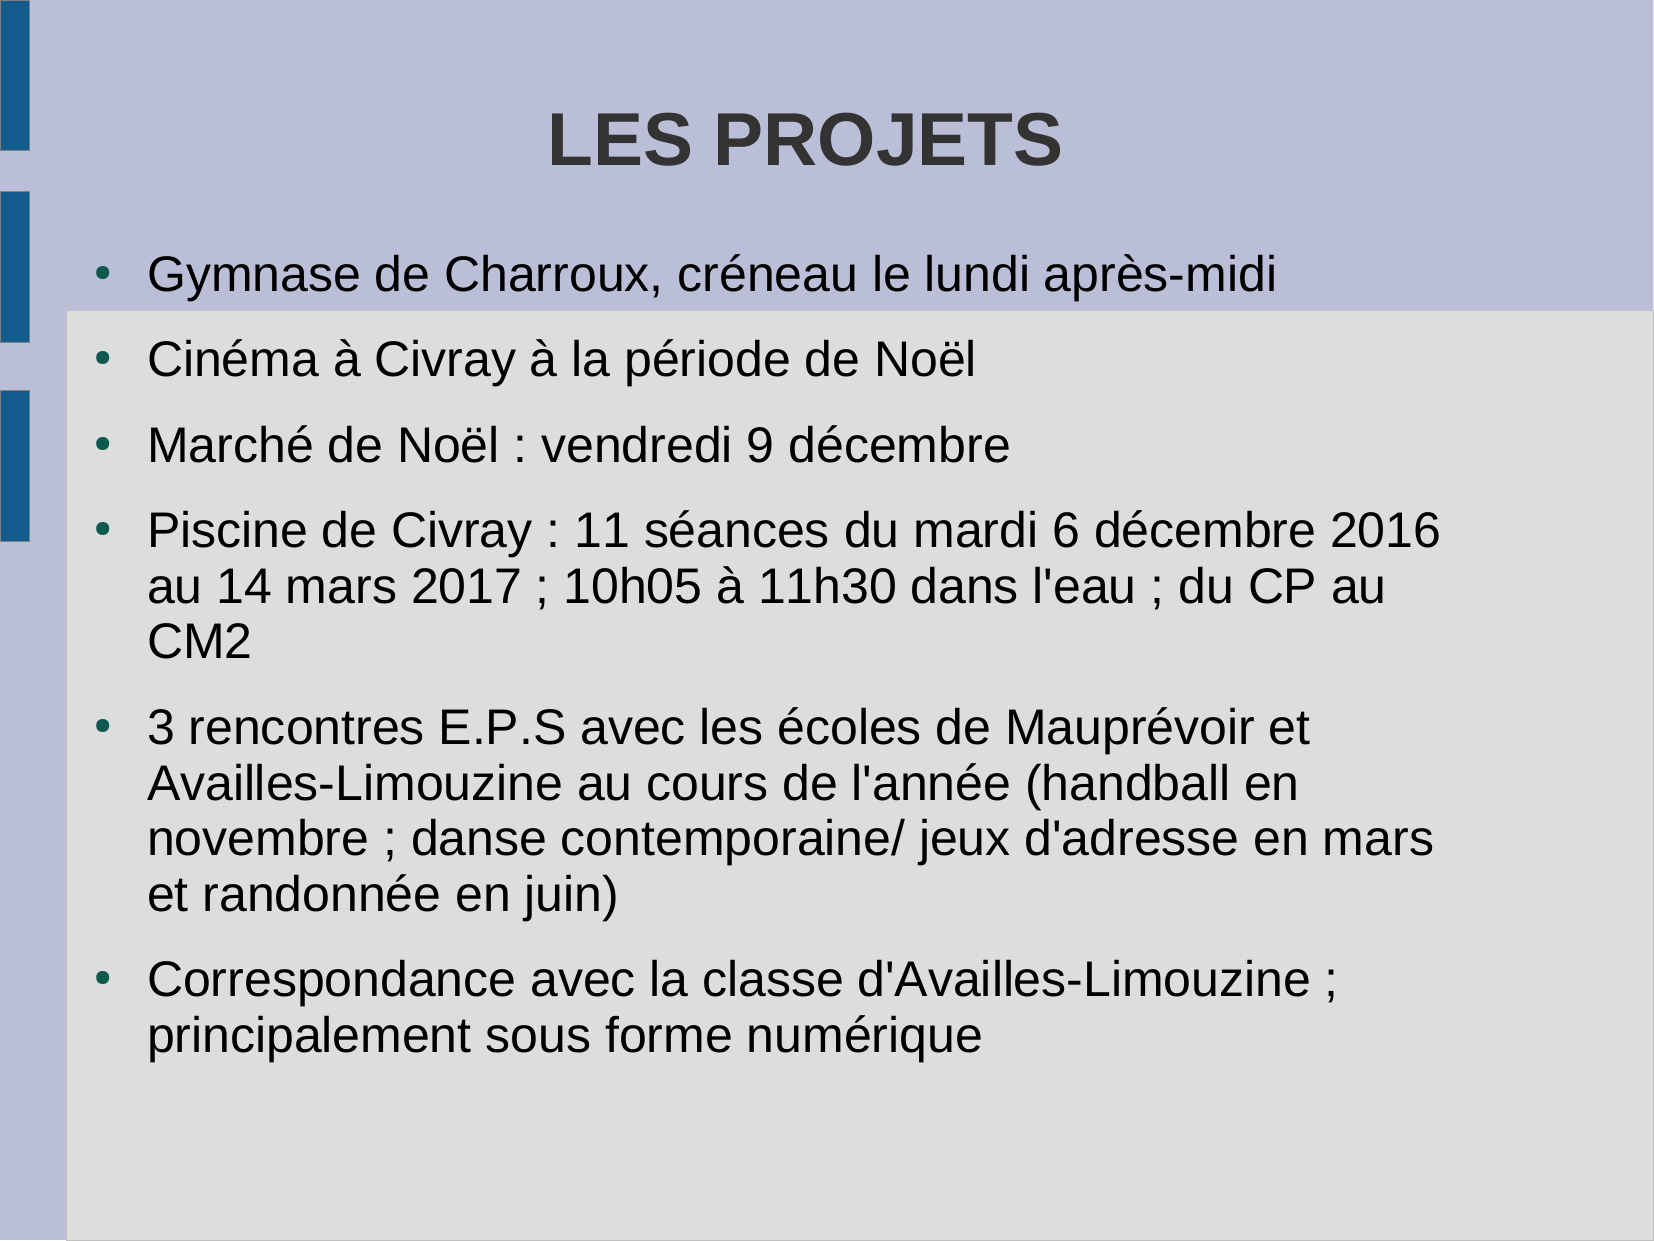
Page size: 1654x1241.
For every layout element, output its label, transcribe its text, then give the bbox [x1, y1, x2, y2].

title LES PROJETS [99, 35, 1512, 243]
list Gymnase de Charroux, créneau le lundi après-midi Cinéma à Civray à la période de Noël Marché de Noël : vendredi 9 décembre Piscine de Civray : 11 séances du mardi 6 décembre 2016 au 14 mars 2017 ; 10h05 à 11h30 dans l'eau ; du CP au CM2 3 rencontres E.P.S avec les écoles de Mauprévoir et Availles-Limouzine au cours de l'année (handball en novembre ; danse contemporaine/ jeux d'adresse en mars et randonnée en juin) Correspondance avec la classe d'Availles-Limouzine ; principalement sous forme numérique [76, 246, 1489, 1178]
